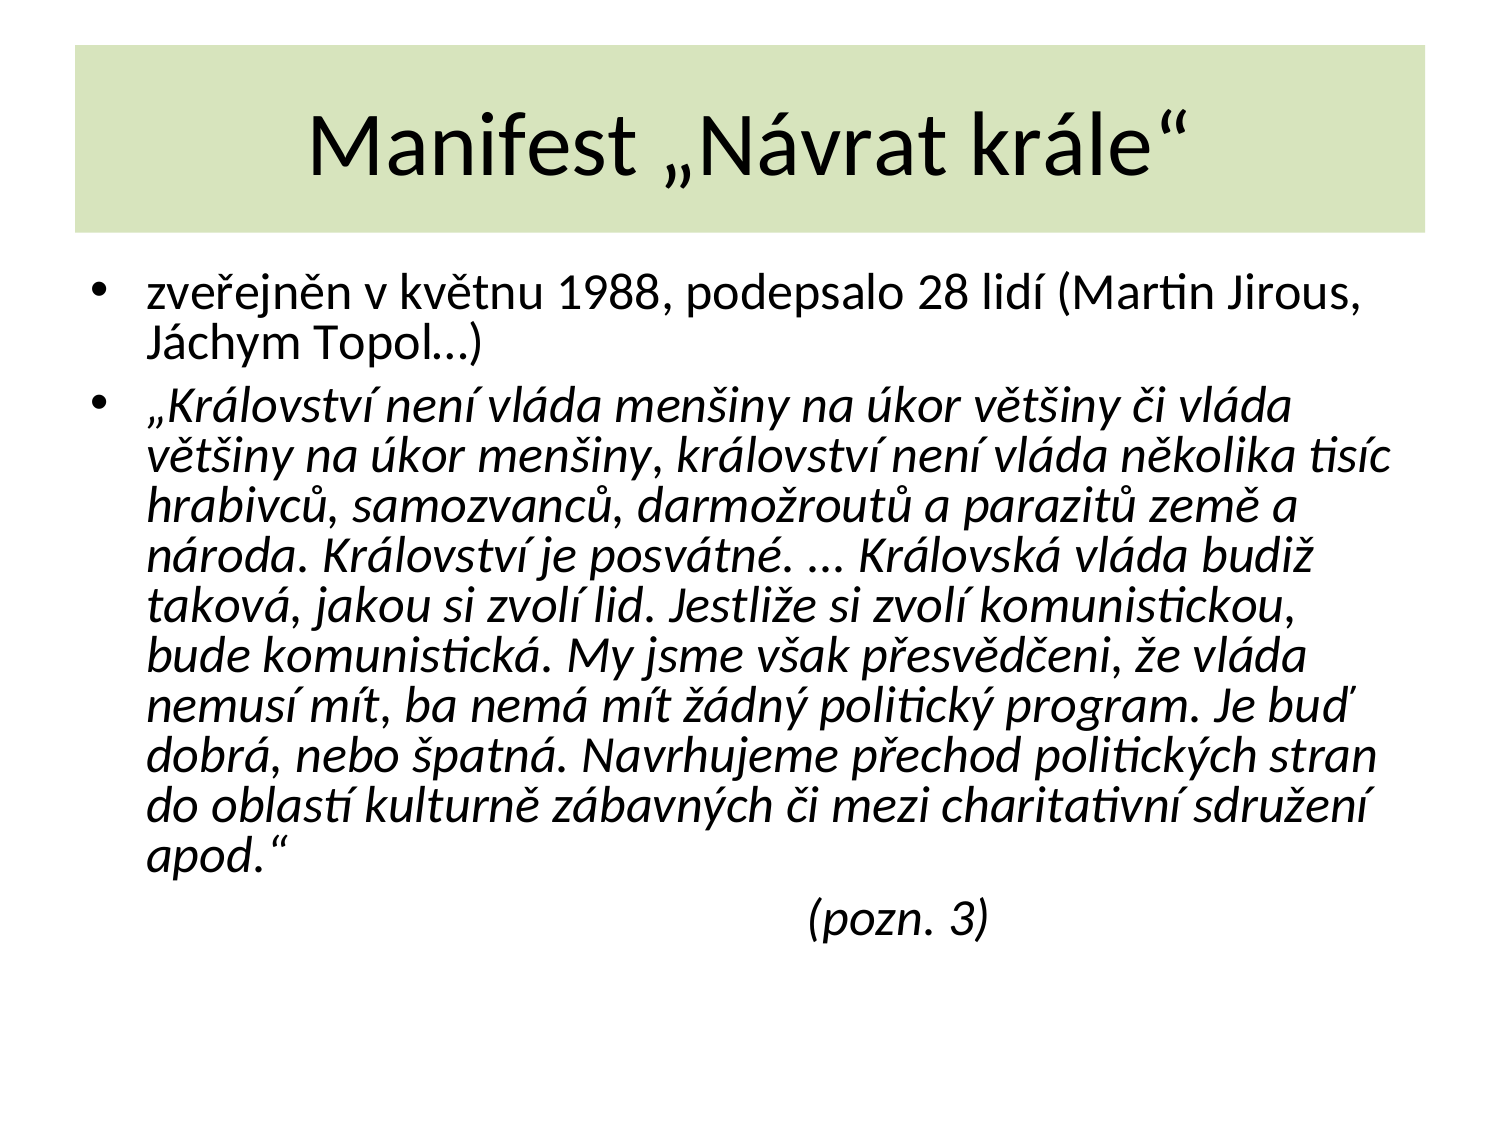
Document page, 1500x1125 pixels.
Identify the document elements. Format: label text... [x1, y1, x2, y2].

title Manifest „Návrat krále“ [75, 45, 1426, 233]
list zveřejněn v květnu 1988, podepsalo 28 lidí (Martin Jirous, Jáchym Topol…) „Království není vláda menšiny na úkor většiny či vláda většiny na úkor menšiny, království není vláda několika tisíc hrabivců, samozvanců, darmožroutů a parazitů země a národa. Království je posvátné. ... Královská vláda budiž taková, jakou si zvolí lid. Jestliže si zvolí komunistickou, bude komunistická. My jsme však přesvědčeni, že vláda nemusí mít, ba nemá mít žádný politický program. Je buď dobrá, nebo špatná. Navrhujeme přechod politických stran do oblastí kulturně zábavných či mezi charitativní sdružení apod.“ (pozn. 3) [75, 262, 1426, 1006]
